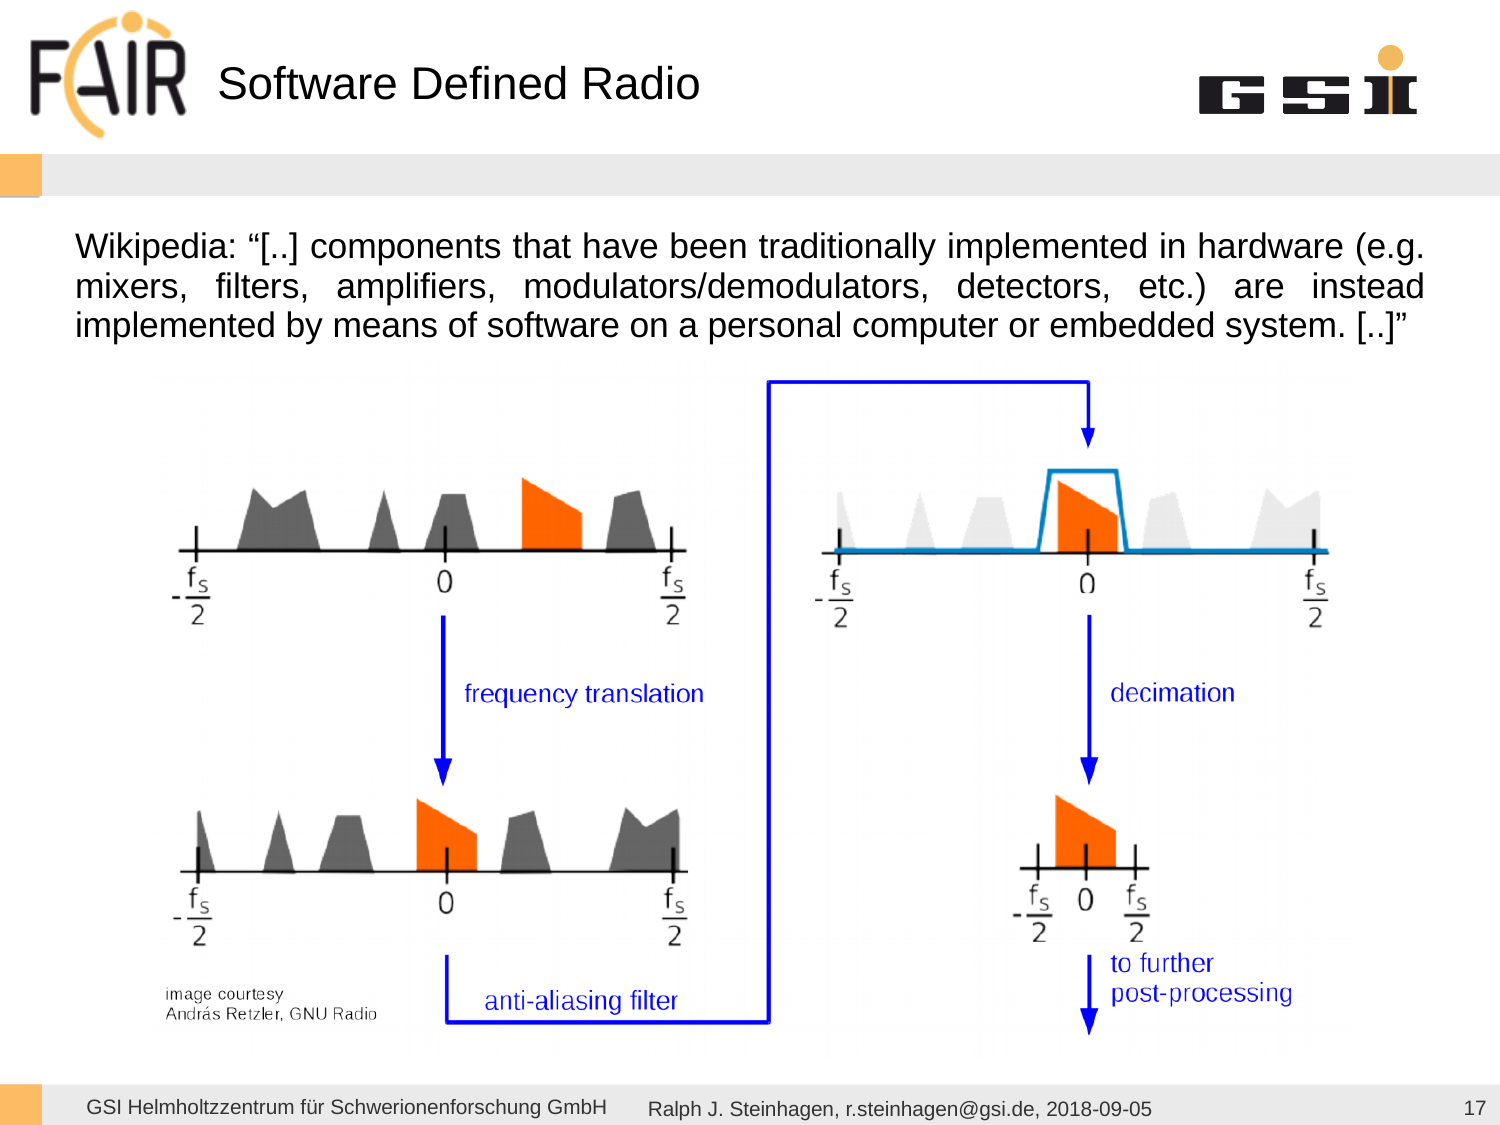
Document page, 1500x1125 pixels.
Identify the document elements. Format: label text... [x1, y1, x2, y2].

picture [1197, 42, 1419, 117]
picture [146, 350, 1360, 1058]
title Software Defined Radio [217, 20, 1109, 147]
list Wikipedia: “[..] components that have been traditionally implemented in hardware (e.g. mixers, filters, amplifiers, modulators/demodulators, detectors, etc.) are instead implemented by means of software on a personal computer or embedded system. [..]” [75, 226, 1425, 351]
picture [30, 9, 187, 141]
